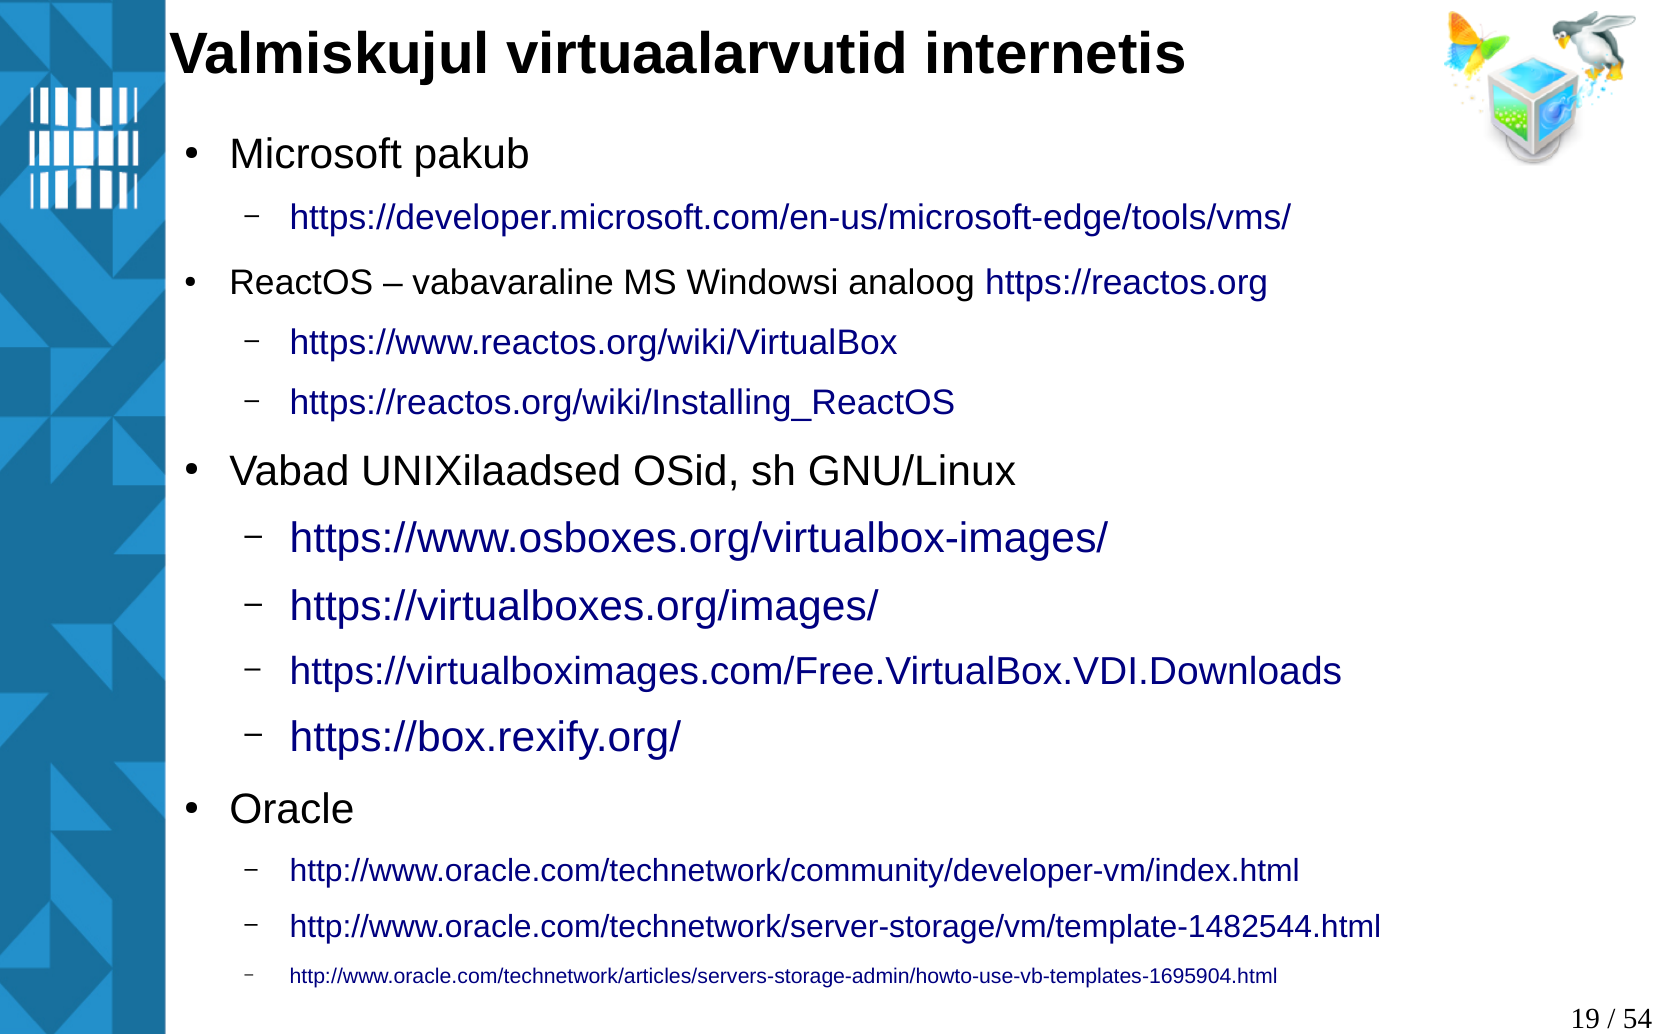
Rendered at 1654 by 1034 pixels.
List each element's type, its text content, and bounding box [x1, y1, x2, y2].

picture [1441, 7, 1641, 166]
title Valmiskujul virtuaalarvutid internetis [169, 11, 1441, 95]
list Microsoft pakub https://developer.microsoft.com/en-us/microsoft-edge/tools/vms/ ReactOS – vabavaraline MS Windowsi analoog https://reactos.org https://www.reactos.org/wiki/VirtualBox https://reactos.org/wiki/Installing_ReactOS Vabad UNIXilaadsed OSid, sh GNU/Linux https://www.osboxes.org/virtualbox-images/ https://virtualboxes.org/images/ https://virtualboximages.com/Free.VirtualBox.VDI.Downloads https://box.rexify.org/ Oracle http://www.oracle.com/technetwork/community/developer-vm/index.html http://www.oracle.com/technetwork/server-storage/vm/template-1482544.html http://www.oracle.com/technetwork/articles/servers-storage-admin/howto-use-vb-templates-1695904.html [169, 129, 1630, 997]
